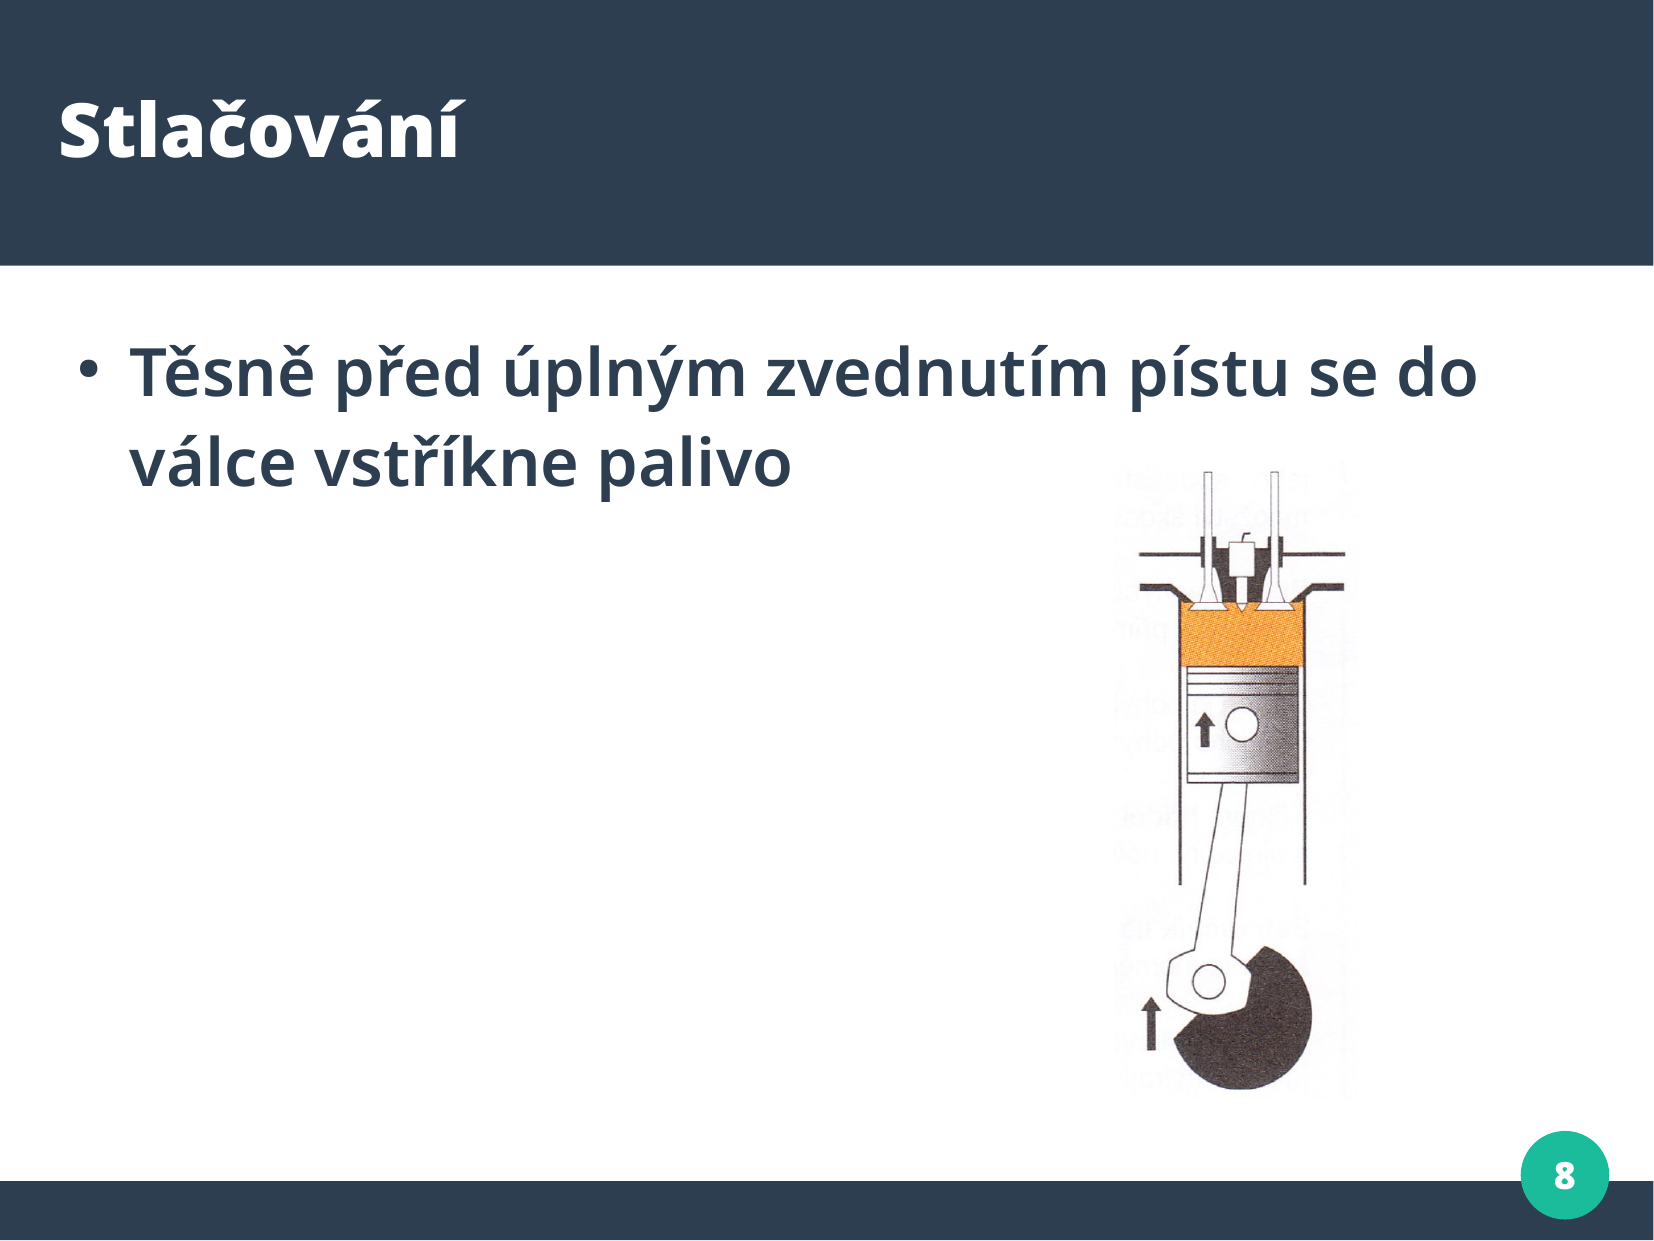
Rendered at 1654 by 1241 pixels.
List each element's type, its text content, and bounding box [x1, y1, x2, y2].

picture [1114, 459, 1359, 1099]
list Těsně před úplným zvednutím pístu se do válce vstříkne palivo [59, 324, 1595, 1152]
title Stlačování [59, 49, 1595, 207]
